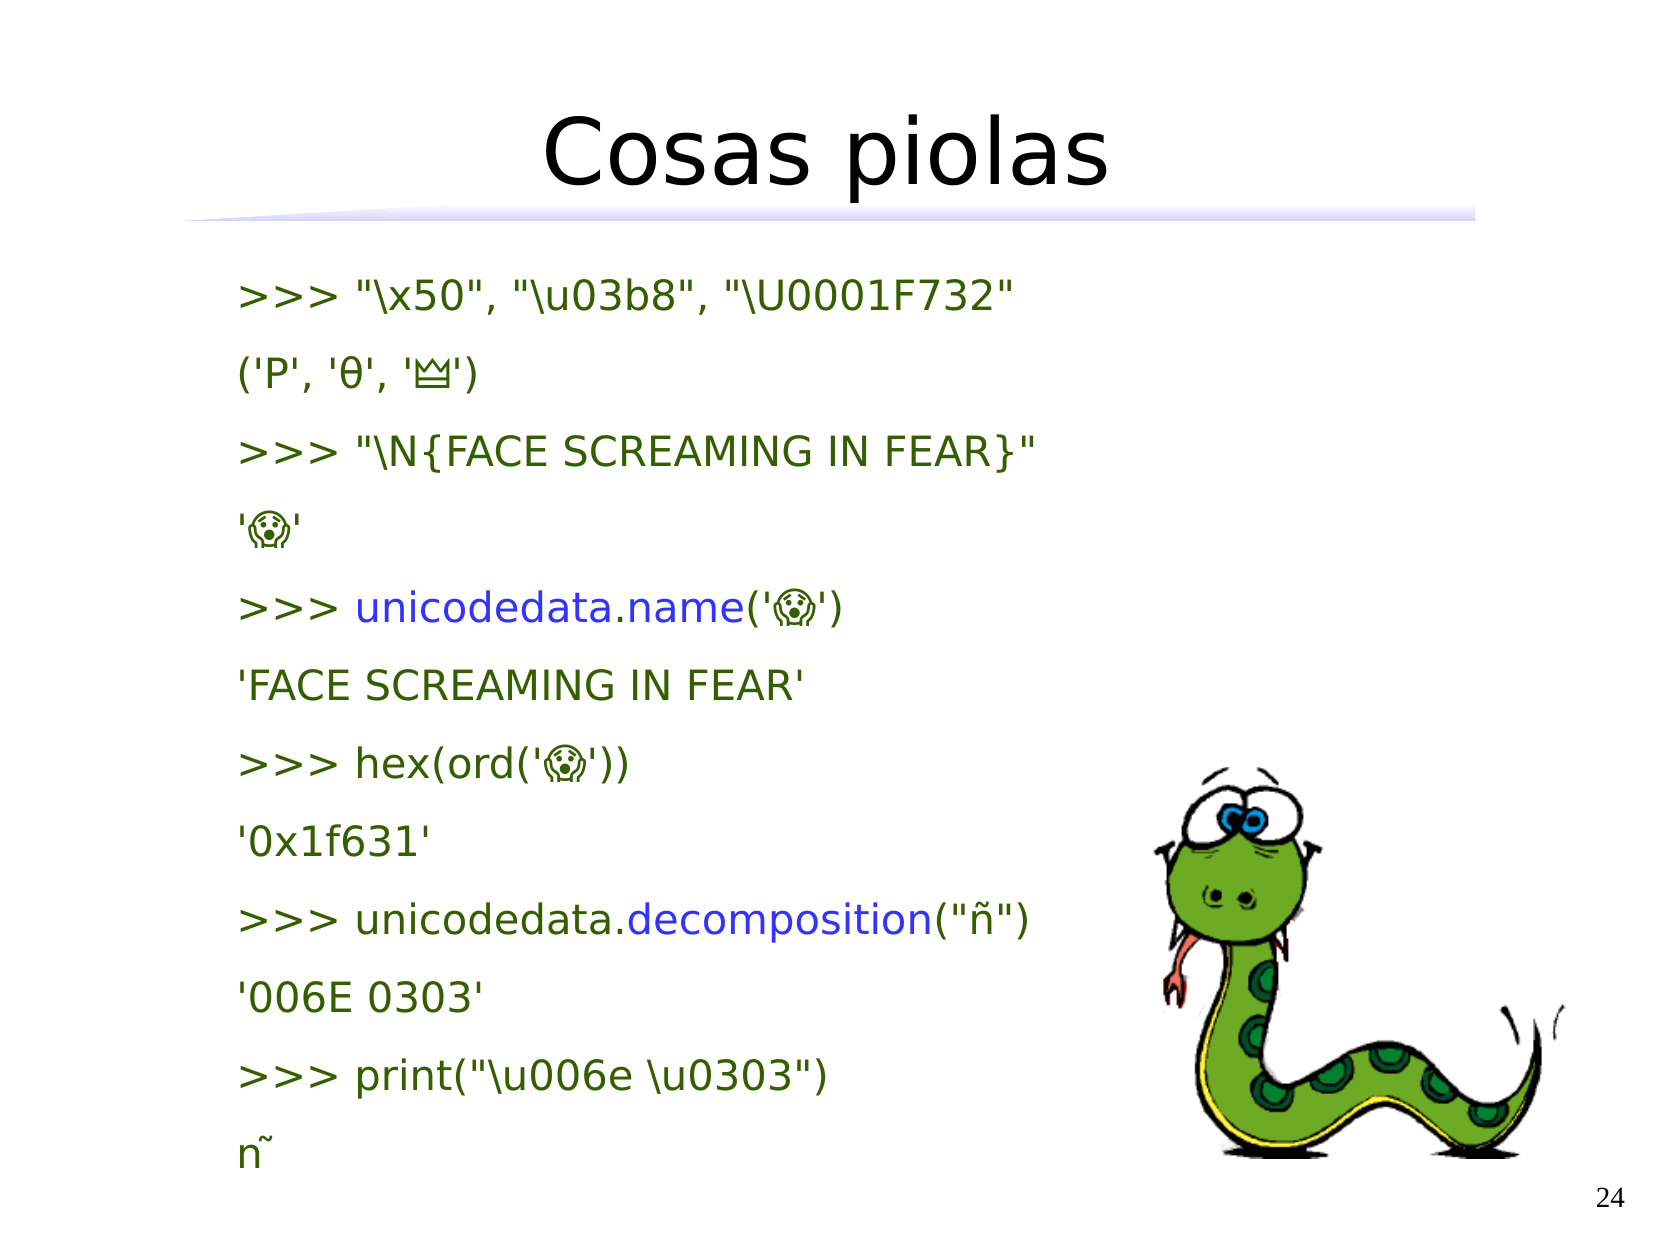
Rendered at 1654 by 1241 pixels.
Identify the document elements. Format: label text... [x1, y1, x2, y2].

picture [1122, 767, 1567, 1159]
list >>> "\x50", "\u03b8", "\U0001F732" ('P', 'θ', '🜲') >>> "\N{FACE SCREAMING IN FEAR}" '😱' >>> unicodedata.name('😱') 'FACE SCREAMING IN FEAR' >>> hex(ord('😱')) '0x1f631' >>> unicodedata.decomposition("ñ") '006E 0303' >>> print("\u006e \u0303") n ̃ [106, 271, 1595, 1179]
title Cosas piolas [82, 49, 1571, 257]
